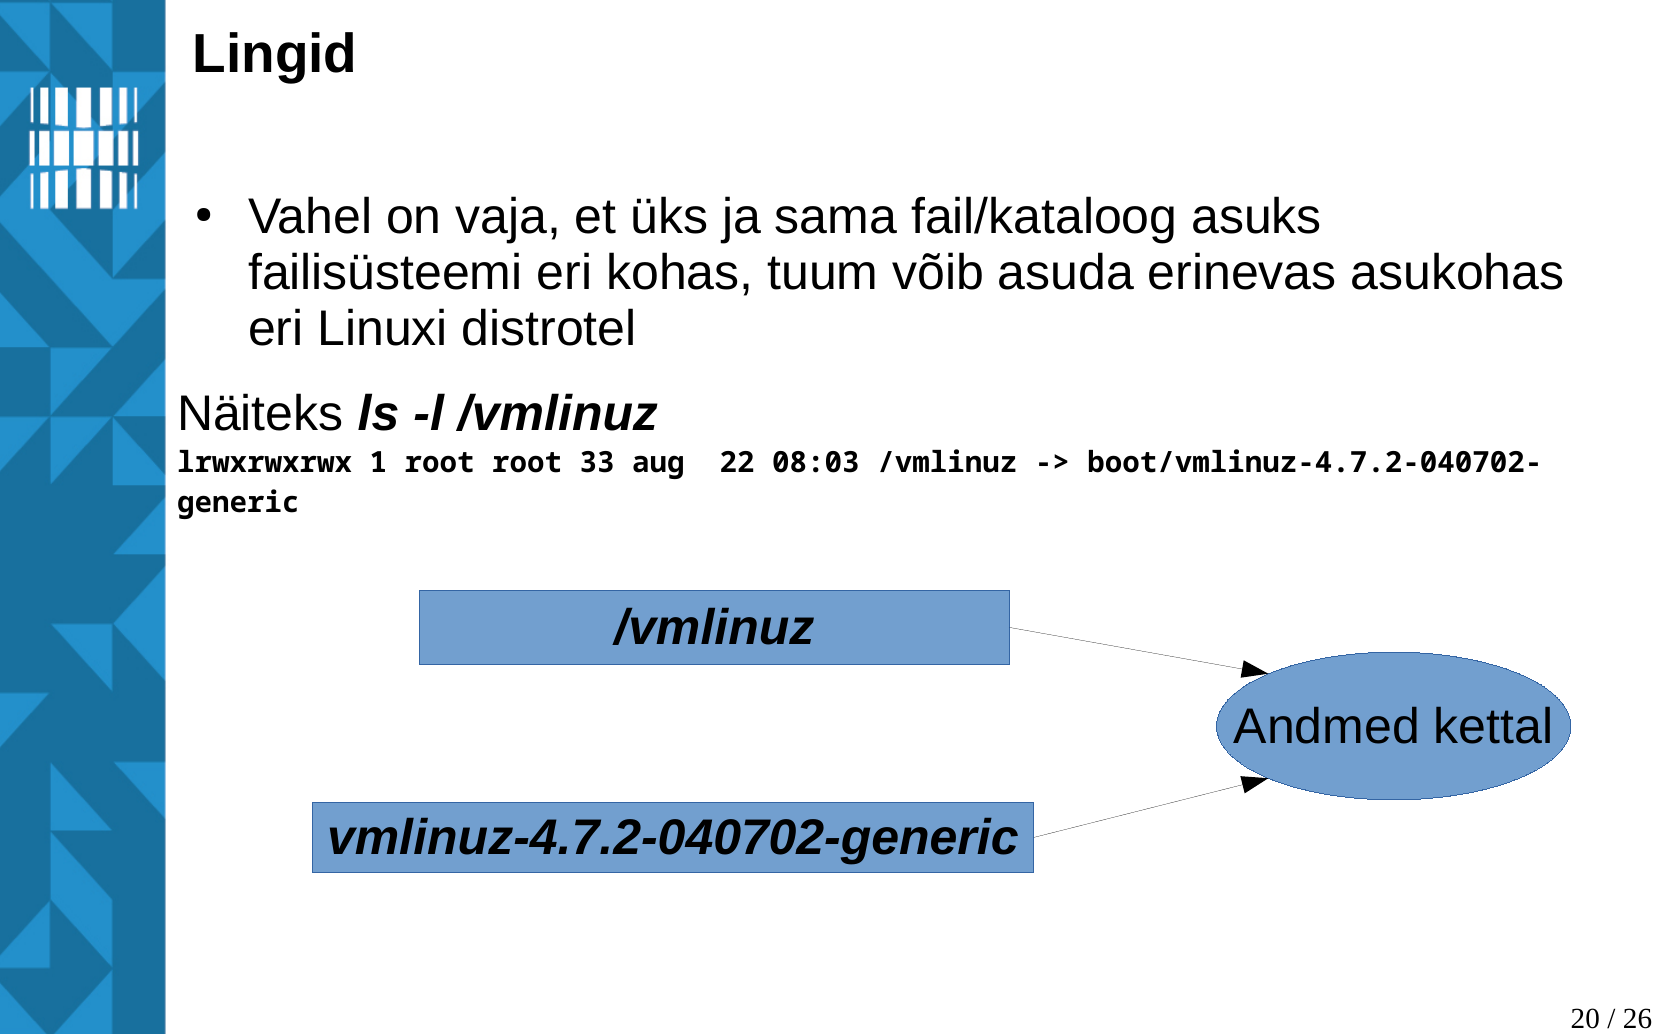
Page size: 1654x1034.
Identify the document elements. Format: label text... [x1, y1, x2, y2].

text_box vmlinuz-4.7.2-040702-generic [312, 802, 1034, 873]
text_box /vmlinuz [419, 590, 1010, 665]
list Vahel on vaja, et üks ja sama fail/kataloog asuks failisüsteemi eri kohas, tuum võib asuda erinevas asukohas eri Linuxi distrotel Näiteks ls -l /vmlinuz lrwxrwxrwx 1 root root 33 aug 22 08:03 /vmlinuz -> boot/vmlinuz-4.7.2-040702-generic [177, 188, 1595, 538]
title Lingid [192, 1, 1595, 105]
text_box Andmed kettal [1216, 652, 1571, 800]
